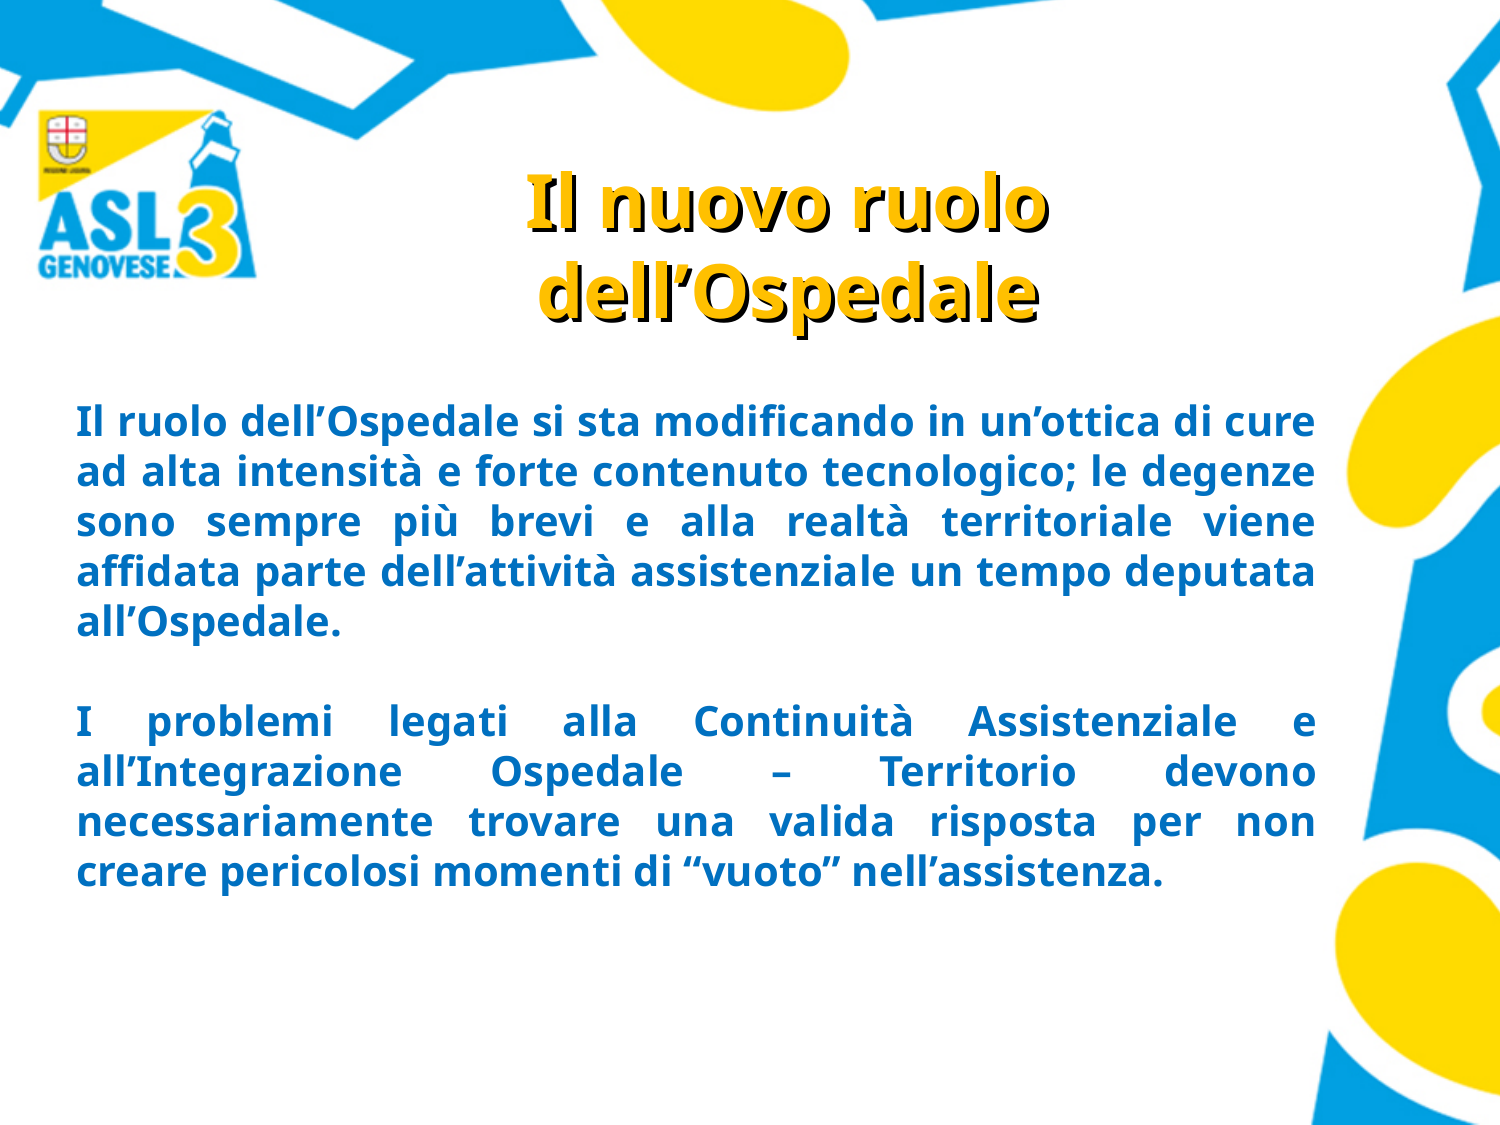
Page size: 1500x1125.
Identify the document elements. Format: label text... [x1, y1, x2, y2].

text_box Il nuovo ruolo dell’Ospedale [300, 145, 1276, 343]
text_box Il ruolo dell’Ospedale si sta modificando in un’ottica di cure ad alta intensità e forte contenuto tecnologico; le degenze sono sempre più brevi e alla realtà territoriale viene affidata parte dell’attività assistenziale un tempo deputata all’Ospedale. I problemi legati alla Continuità Assistenziale e all’Integrazione Ospedale – Territorio devono necessariamente trovare una valida risposta per non creare pericolosi momenti di “vuoto” nell’assistenza. [61, 386, 1336, 965]
